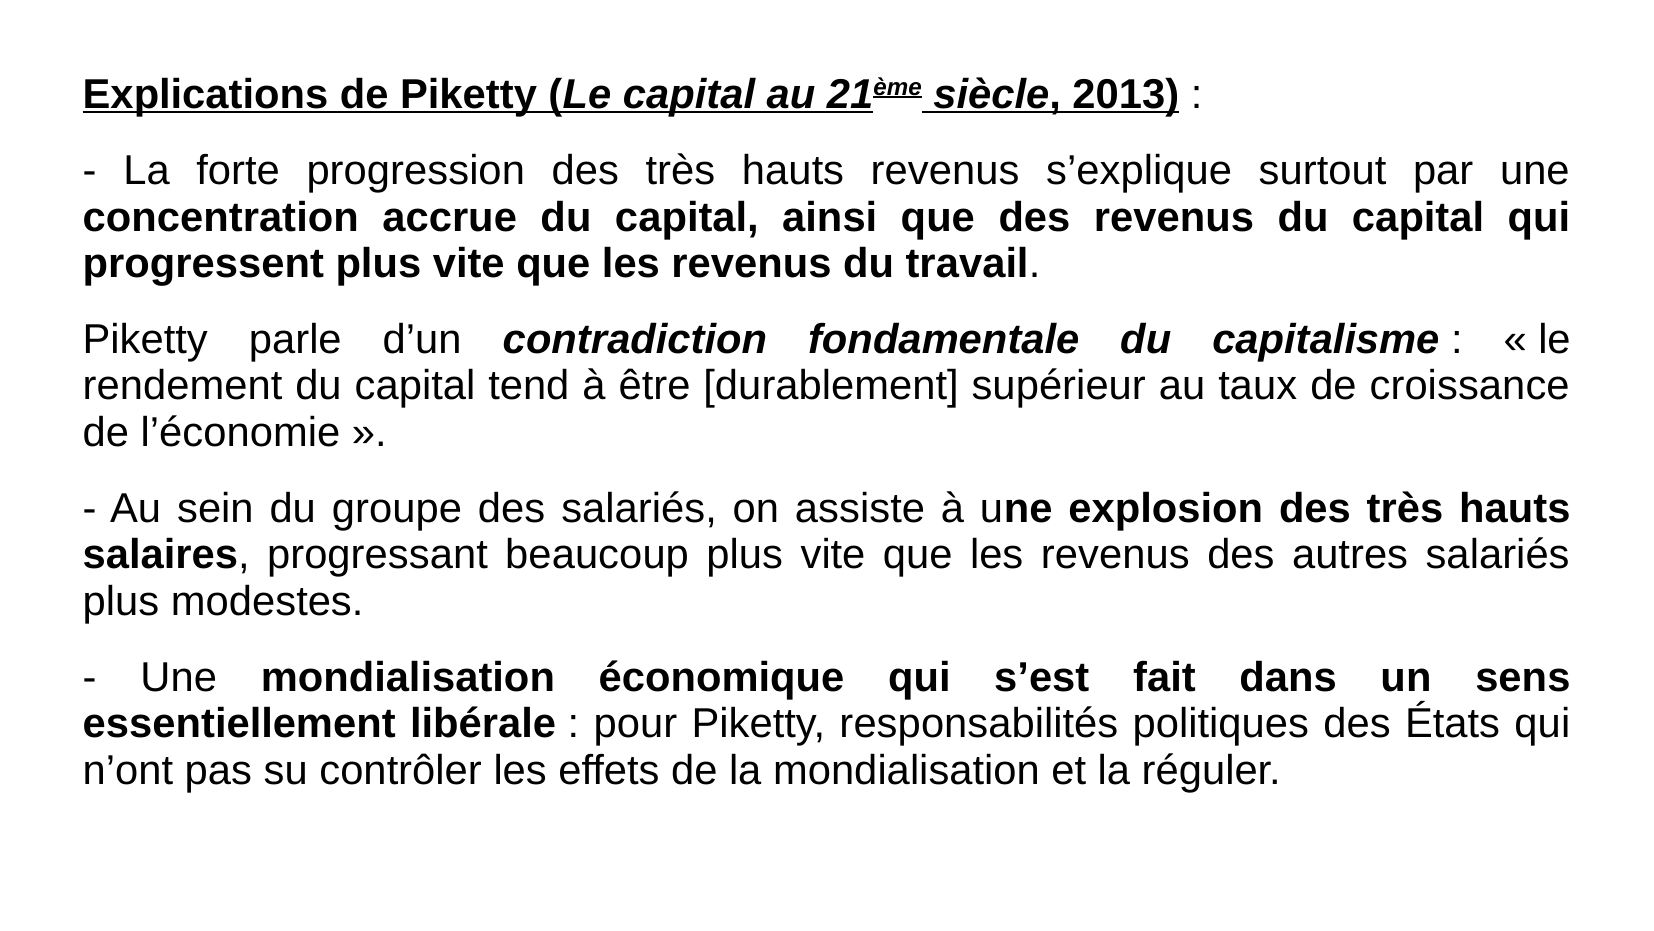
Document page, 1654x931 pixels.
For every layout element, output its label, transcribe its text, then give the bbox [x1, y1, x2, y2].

list Explications de Piketty (Le capital au 21ème siècle, 2013) : - La forte progression des très hauts revenus s’explique surtout par une concentration accrue du capital, ainsi que des revenus du capital qui progressent plus vite que les revenus du travail. Piketty parle d’un contradiction fondamentale du capitalisme : « le rendement du capital tend à être [durablement] supérieur au taux de croissance de l’économie ». - Au sein du groupe des salariés, on assiste à une explosion des très hauts salaires, progressant beaucoup plus vite que les revenus des autres salariés plus modestes. - Une mondialisation économique qui s’est fait dans un sens essentiellement libérale : pour Piketty, responsabilités politiques des États qui n’ont pas su contrôler les effets de la mondialisation et la réguler. [82, 70, 1571, 886]
